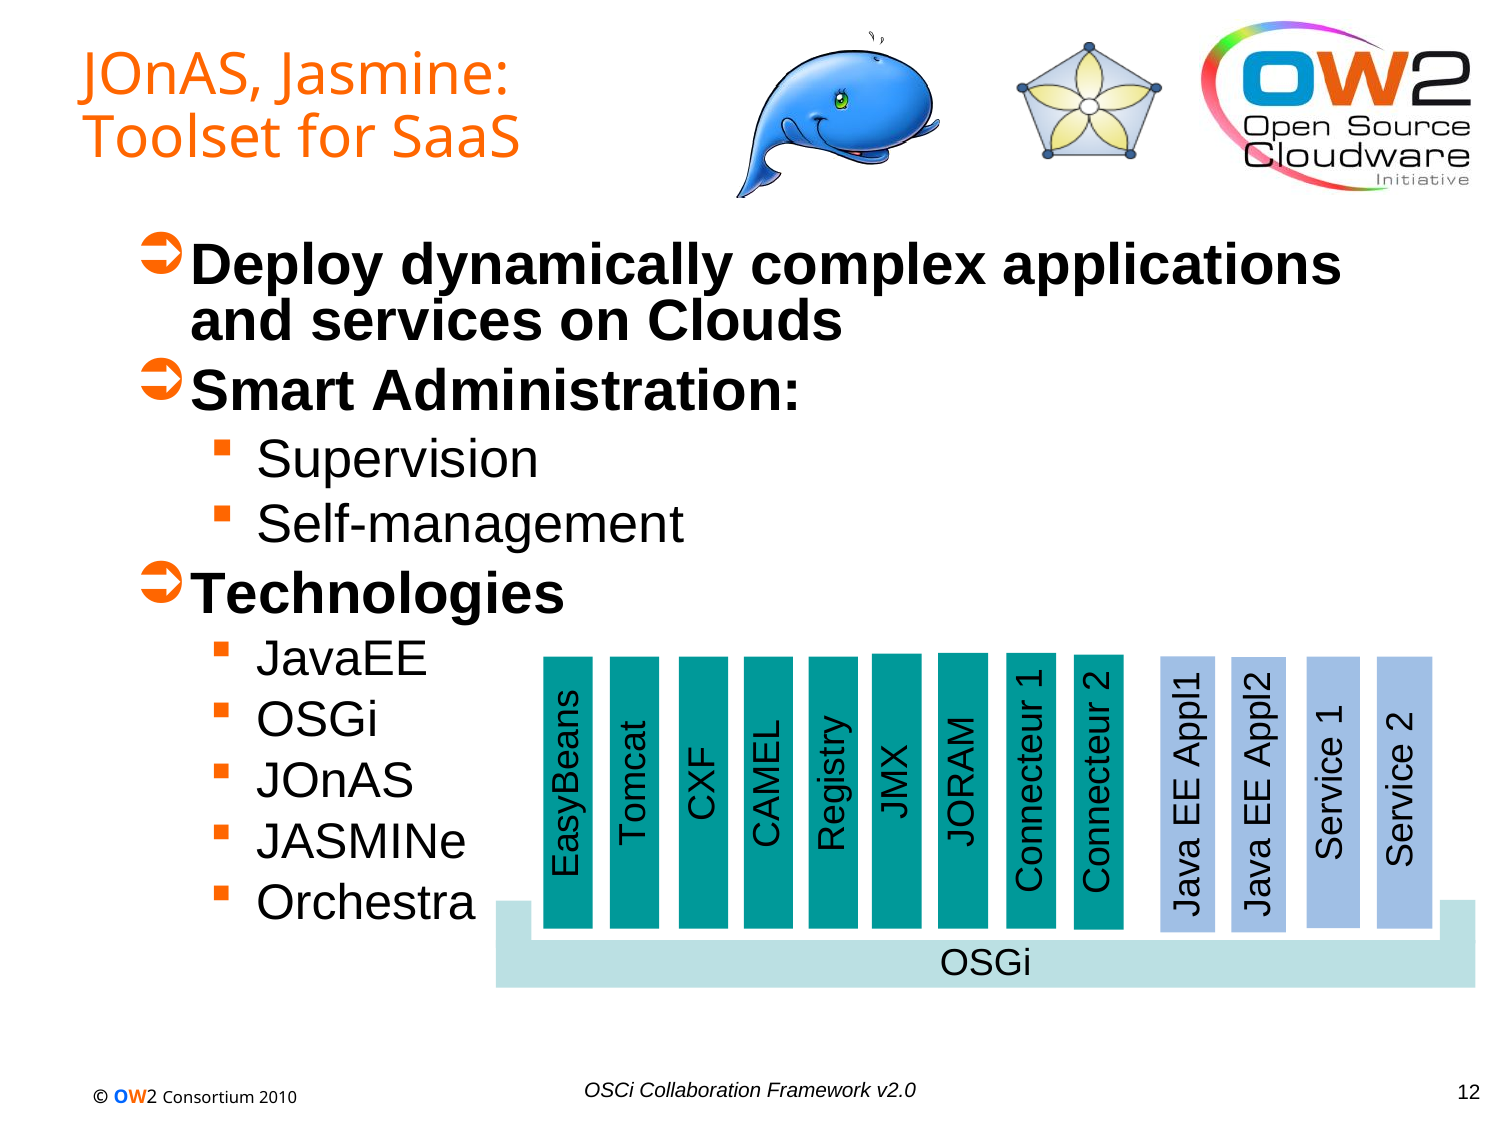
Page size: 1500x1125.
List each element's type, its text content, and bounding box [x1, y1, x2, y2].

text_box [808, 868, 858, 929]
text_box [871, 834, 922, 929]
text_box Connecteur 2 [1070, 655, 1125, 910]
text_box [495, 900, 532, 948]
text_box [609, 862, 660, 929]
text_box [543, 656, 593, 674]
text_box [871, 653, 922, 729]
text_box CAMEL [740, 704, 795, 864]
text_box Tomcat [606, 706, 661, 862]
text_box [743, 656, 793, 704]
text_box [678, 656, 729, 731]
text_box JMX [868, 729, 923, 834]
text_box [808, 656, 858, 700]
text_box Registry [805, 700, 860, 868]
text_box [938, 862, 989, 929]
text_box CXF [675, 731, 730, 837]
text_box Java EE Appl1 [1160, 656, 1216, 933]
text_box [543, 894, 593, 929]
text_box [1306, 656, 1360, 929]
text_box [1006, 909, 1057, 929]
picture [1199, 19, 1472, 195]
text_box [1439, 899, 1476, 944]
text_box Service 1 [1302, 690, 1358, 876]
text_box [1073, 910, 1124, 930]
text_box Java EE Appl2 [1231, 657, 1286, 933]
picture [1015, 42, 1164, 162]
text_box EasyBeans [539, 674, 594, 894]
text_box Service 2 [1373, 697, 1429, 883]
text_box [678, 837, 729, 929]
title JOnAS, Jasmine: Toolset for SaaS [82, 44, 1183, 214]
text_box [743, 864, 793, 929]
text_box OSGi [495, 940, 1476, 988]
picture [734, 31, 940, 198]
text_box [1376, 656, 1433, 929]
list Deploy dynamically complex applications and services on Clouds Smart Administration: Supervision Self-management Technologies JavaEE OSGi JOnAS JASMINe Orchestra [120, 231, 1388, 975]
text_box [609, 656, 660, 706]
text_box JORAM [934, 700, 990, 862]
text_box Connecteur 1 [1002, 653, 1058, 909]
text_box [938, 652, 989, 700]
